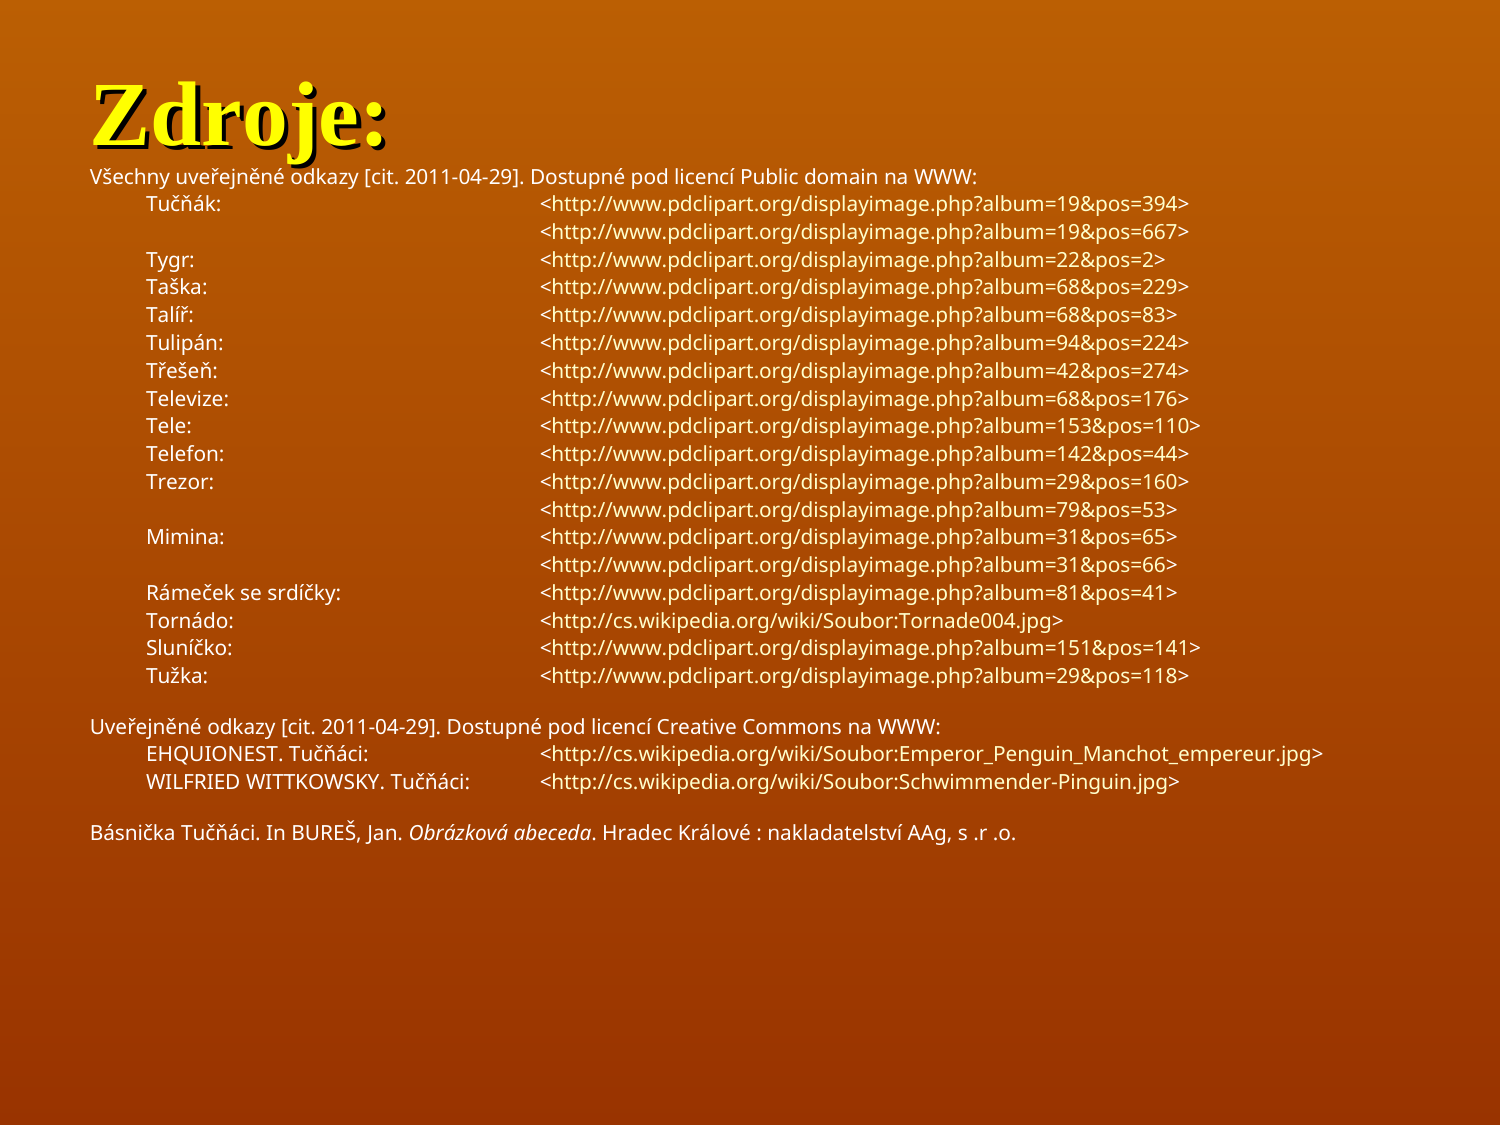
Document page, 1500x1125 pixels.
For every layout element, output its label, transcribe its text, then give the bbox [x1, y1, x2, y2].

title Zdroje: [75, 45, 1426, 160]
list Všechny uveřejněné odkazy [cit. 2011-04-29]. Dostupné pod licencí Public domain na WWW: Tučňák: <http://www.pdclipart.org/displayimage.php?album=19&pos=394> <http://www.pdclipart.org/displayimage.php?album=19&pos=667> Tygr: <http://www.pdclipart.org/displayimage.php?album=22&pos=2> Taška: <http://www.pdclipart.org/displayimage.php?album=68&pos=229> Talíř: <http://www.pdclipart.org/displayimage.php?album=68&pos=83> Tulipán: <http://www.pdclipart.org/displayimage.php?album=94&pos=224> Třešeň: <http://www.pdclipart.org/displayimage.php?album=42&pos=274> Televize: <http://www.pdclipart.org/displayimage.php?album=68&pos=176> Tele: <http://www.pdclipart.org/displayimage.php?album=153&pos=110> Telefon: <http://www.pdclipart.org/displayimage.php?album=142&pos=44> Trezor: <http://www.pdclipart.org/displayimage.php?album=29&pos=160> <http://www.pdclipart.org/displayimage.php?album=79&pos=53> Mimina: <http://www.pdclipart.org/displayimage.php?album=31&pos=65> <http://www.pdclipart.org/displayimage.php?album=31&pos=66> Rámeček se srdíčky: <http://www.pdclipart.org/displayimage.php?album=81&pos=41> Tornádo: <http://cs.wikipedia.org/wiki/Soubor:Tornade004.jpg> Sluníčko: <http://www.pdclipart.org/displayimage.php?album=151&pos=141> Tužka: <http://www.pdclipart.org/displayimage.php?album=29&pos=118> Uveřejněné odkazy [cit. 2011-04-29]. Dostupné pod licencí Creative Commons na WWW: EHQUIONEST. Tučňáci: <http://cs.wikipedia.org/wiki/Soubor:Emperor_Penguin_Manchot_empereur.jpg> WILFRIED WITTKOWSKY. Tučňáci: <http://cs.wikipedia.org/wiki/Soubor:Schwimmender-Pinguin.jpg> Básnička Tučňáci. In BUREŠ, Jan. Obrázková abeceda. Hradec Králové : nakladatelství AAg, s .r .o. [75, 160, 1426, 1042]
